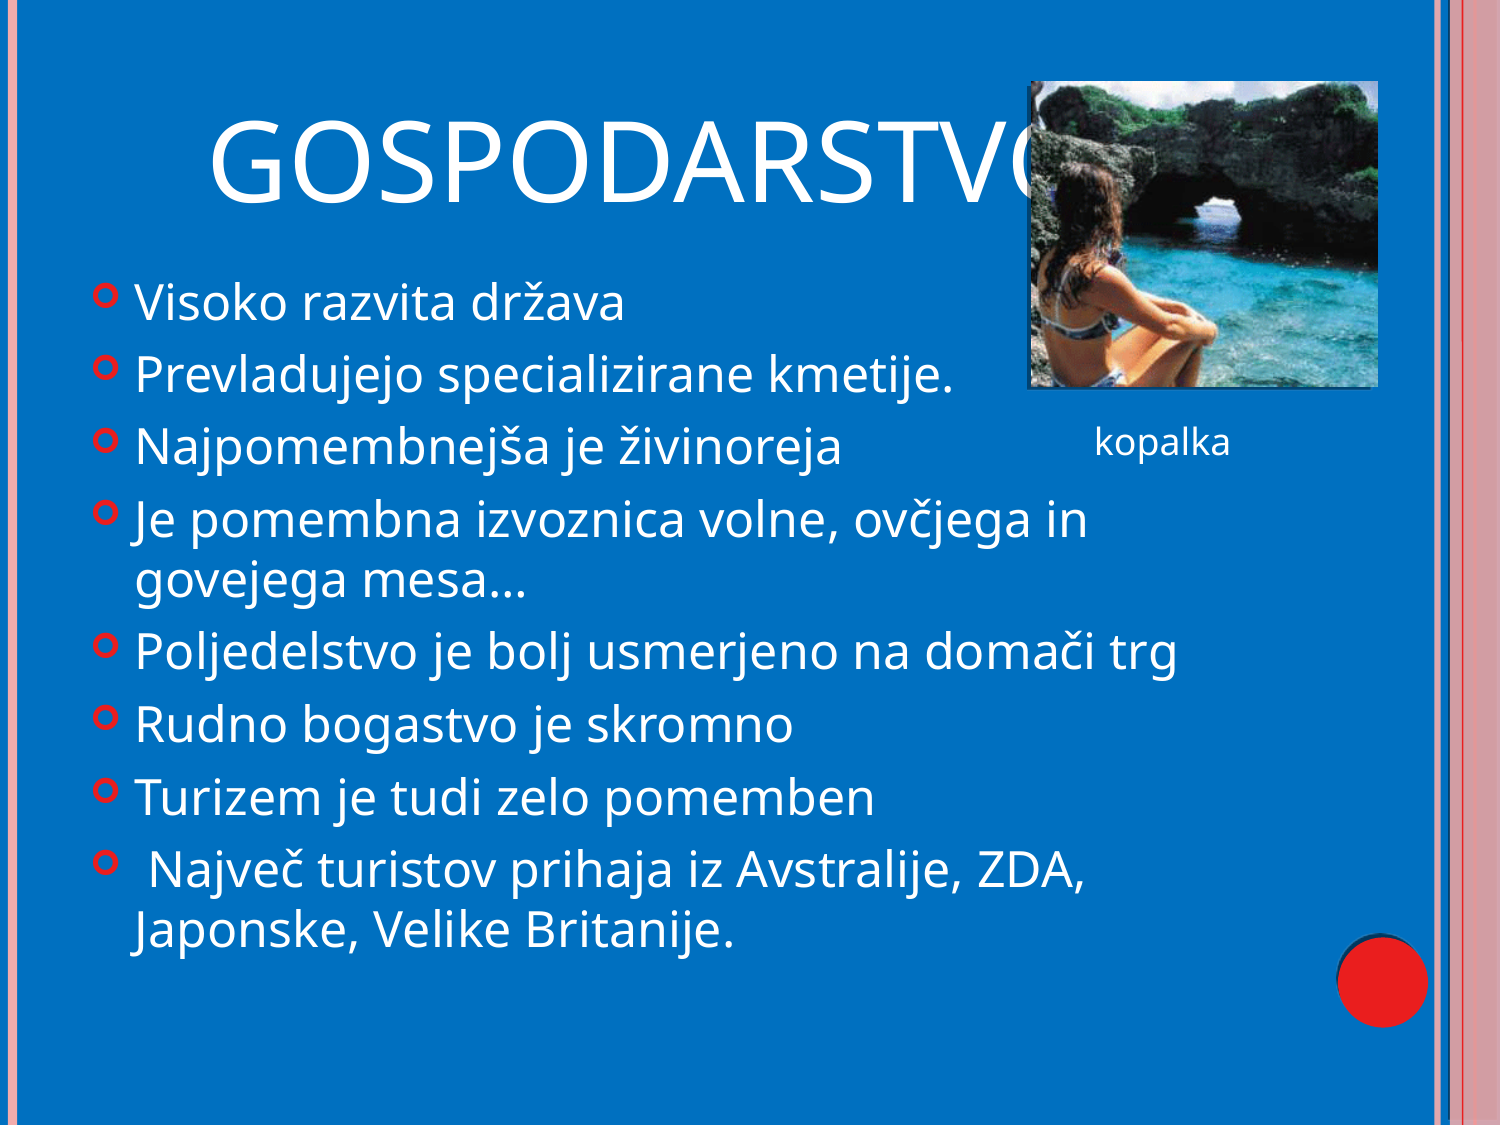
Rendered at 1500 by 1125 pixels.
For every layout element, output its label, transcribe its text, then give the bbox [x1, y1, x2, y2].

text_box kopalka [1079, 410, 1247, 470]
title gospodarstvo [75, 45, 1300, 233]
picture [1031, 81, 1378, 387]
list Visoko razvita država Prevladujejo specializirane kmetije. Najpomembnejša je živinoreja Je pomembna izvoznica volne, ovčjega in govejega mesa… Poljedelstvo je bolj usmerjeno na domači trg Rudno bogastvo je skromno Turizem je tudi zelo pomemben Največ turistov prihaja iz Avstralije, ZDA, Japonske, Velike Britanije. [75, 262, 1300, 1062]
